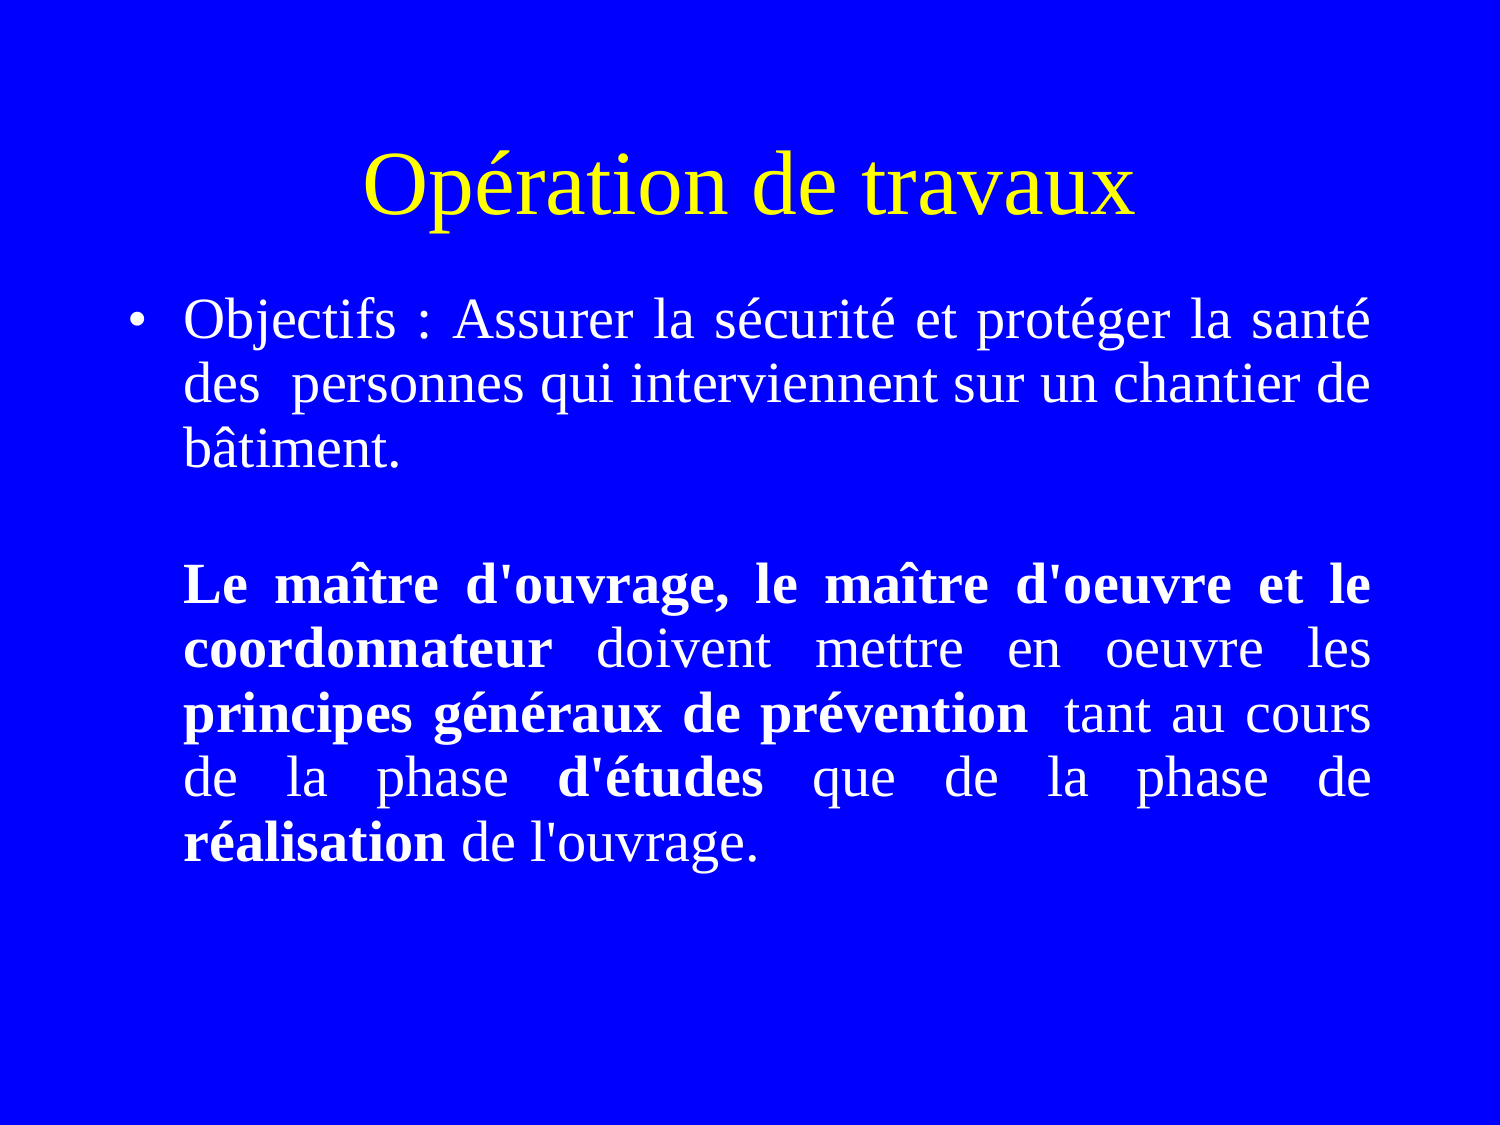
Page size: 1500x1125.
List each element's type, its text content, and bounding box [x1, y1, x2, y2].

list Objectifs : Assurer la sécurité et protéger la santé des personnes qui interviennent sur un chantier de bâtiment. Le maître d'ouvrage, le maître d'oeuvre et le coordonnateur doivent mettre en oeuvre les principes généraux de prévention tant au cours de la phase d'études que de la phase de réalisation de l'ouvrage. [112, 278, 1388, 1000]
title Opération de travaux [112, 90, 1388, 278]
